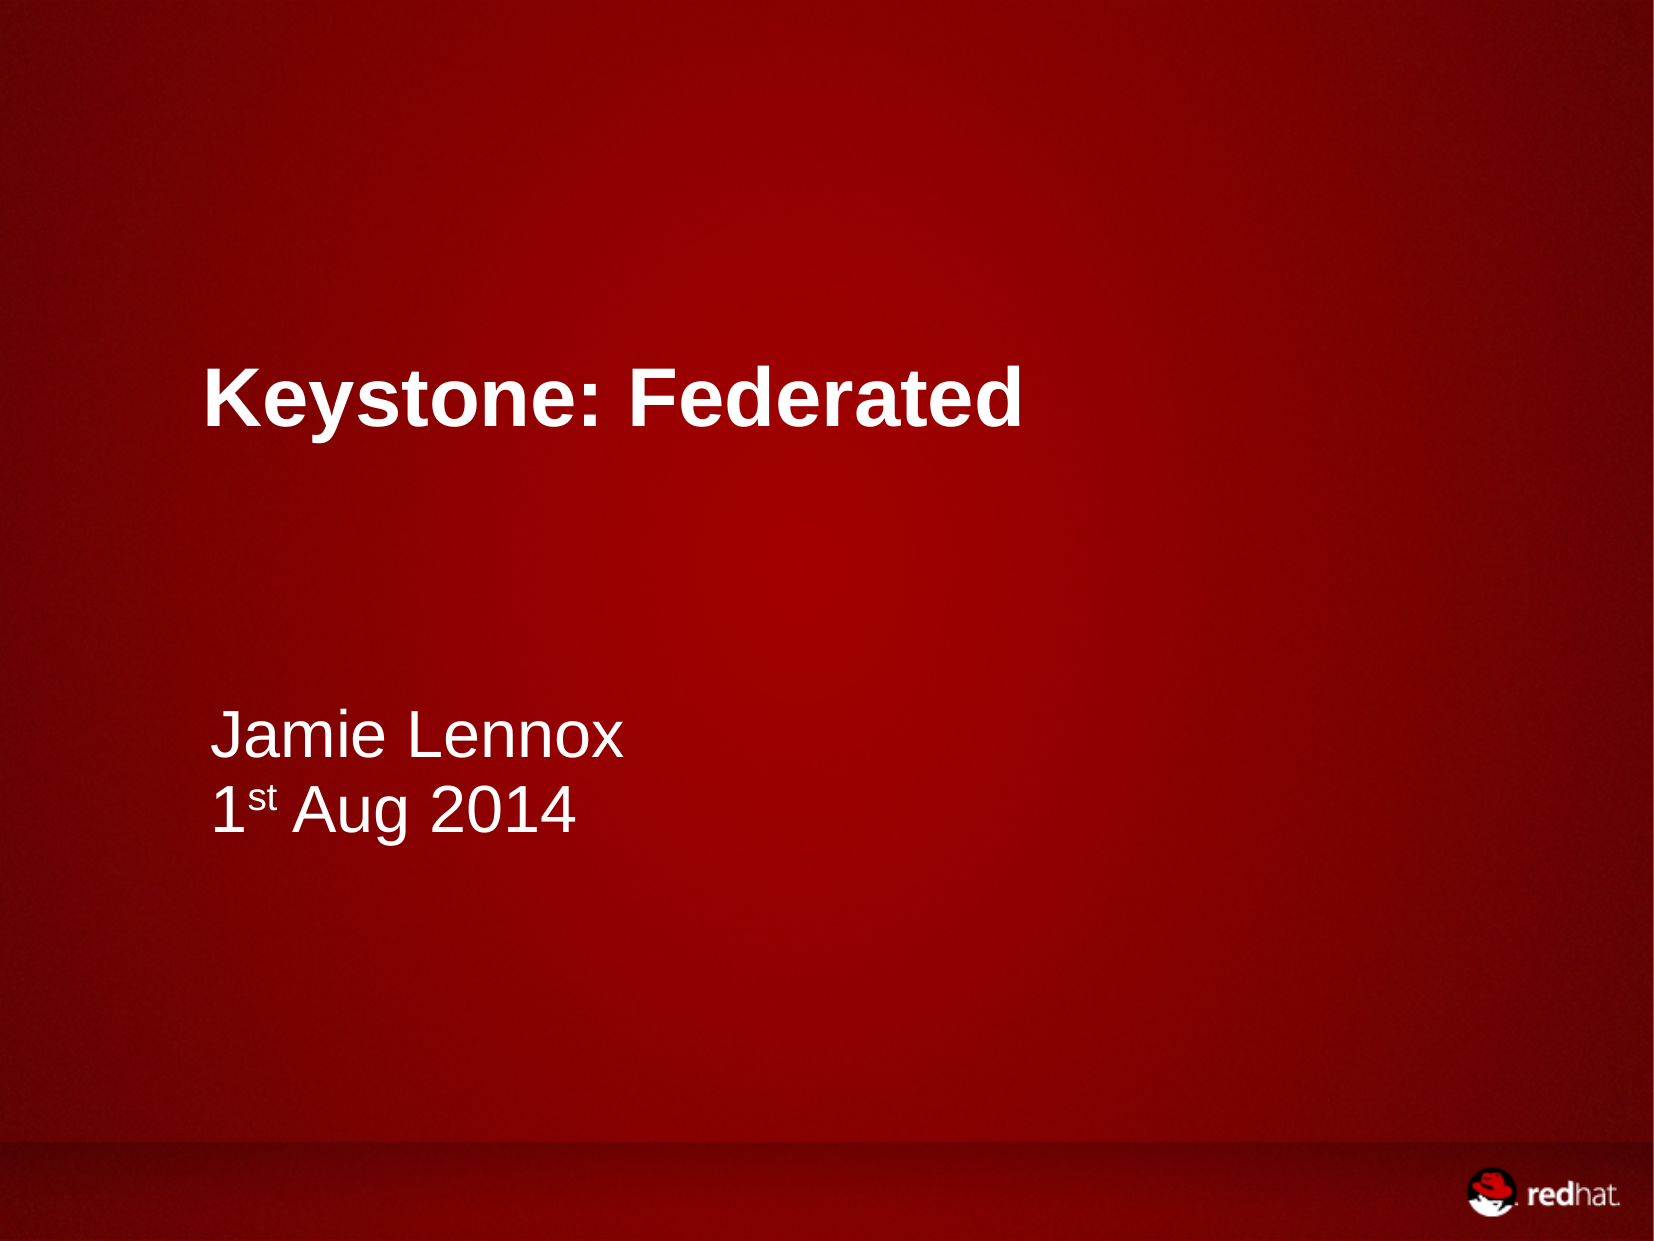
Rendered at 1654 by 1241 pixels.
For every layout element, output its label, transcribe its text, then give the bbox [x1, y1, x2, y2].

text_box Keystone: Federated [187, 297, 1426, 518]
picture [0, 0, 1654, 1241]
text_box Jamie Lennox 1st Aug 2014 [195, 465, 700, 932]
